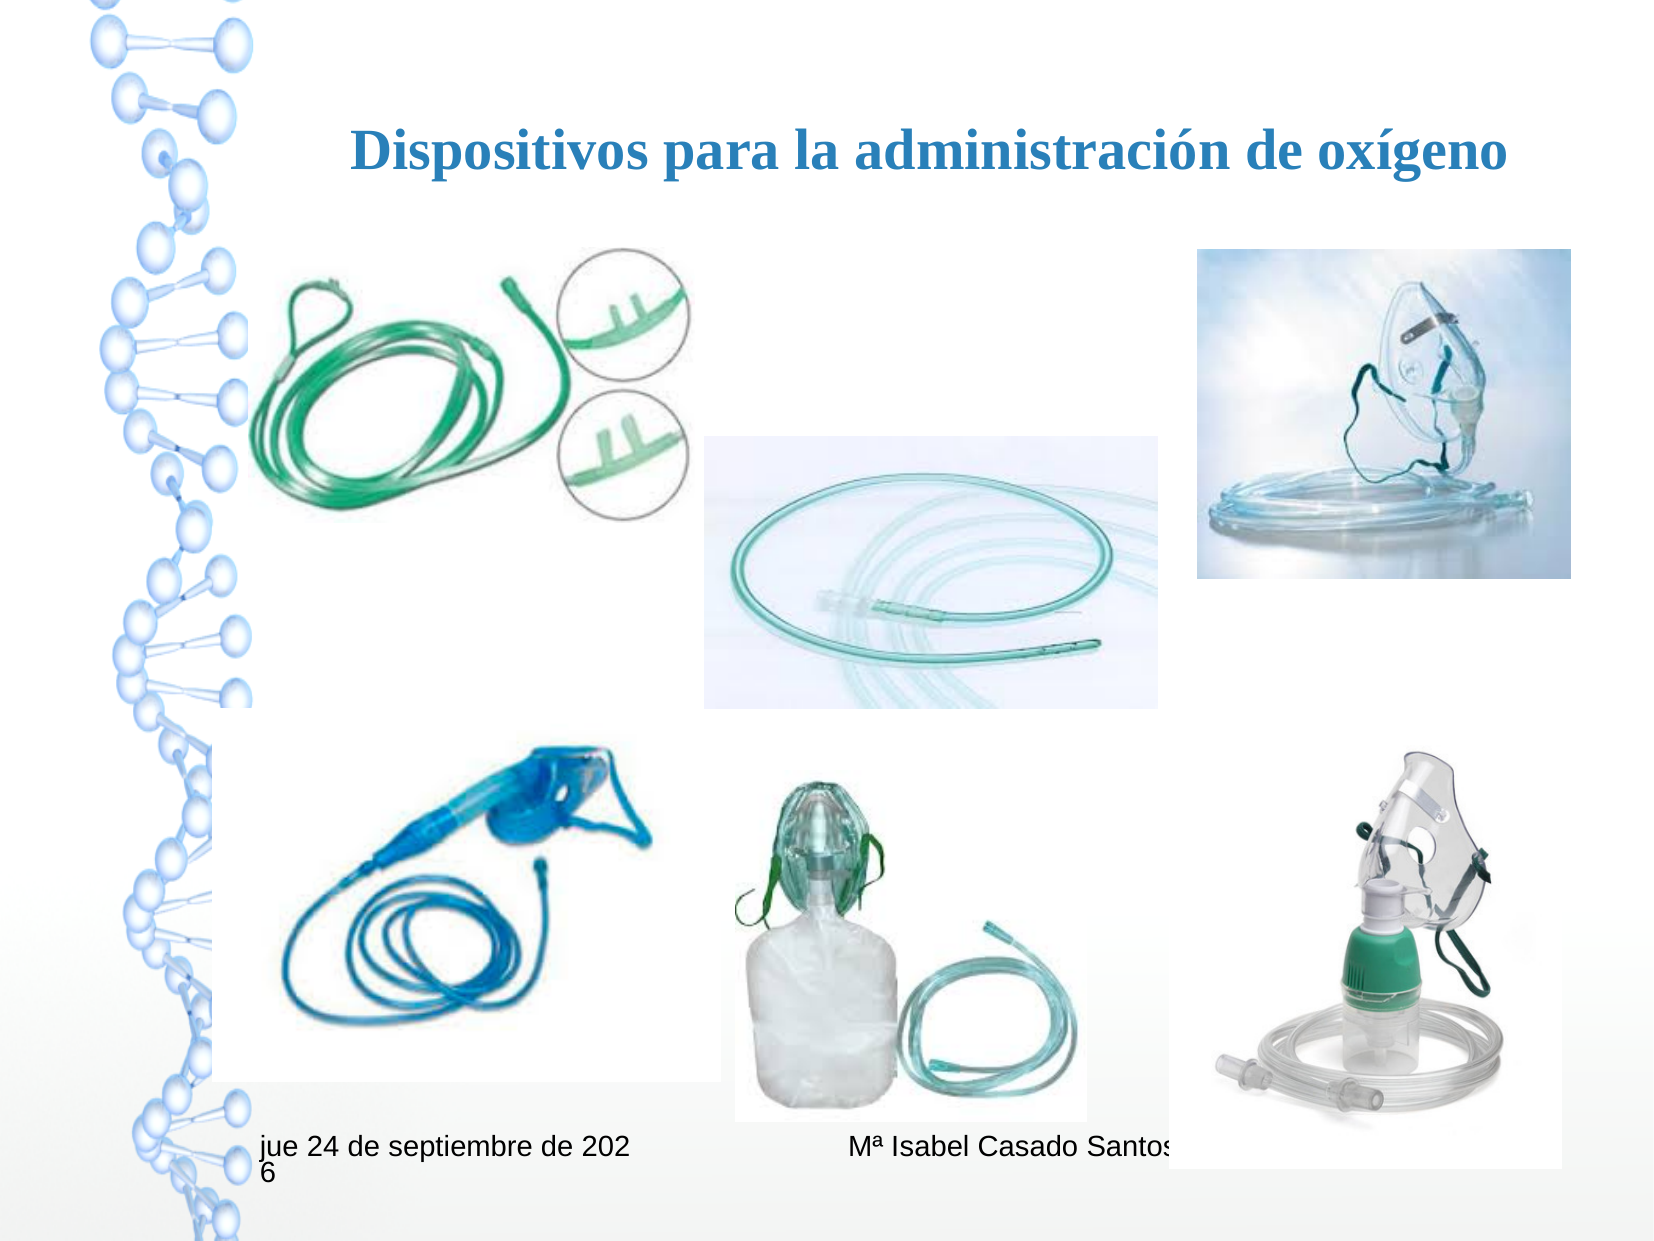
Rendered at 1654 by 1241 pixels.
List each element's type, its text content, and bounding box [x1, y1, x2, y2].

picture [0, 0, 1654, 1241]
title Dispositivos para la administración de oxígeno [265, 47, 1595, 252]
